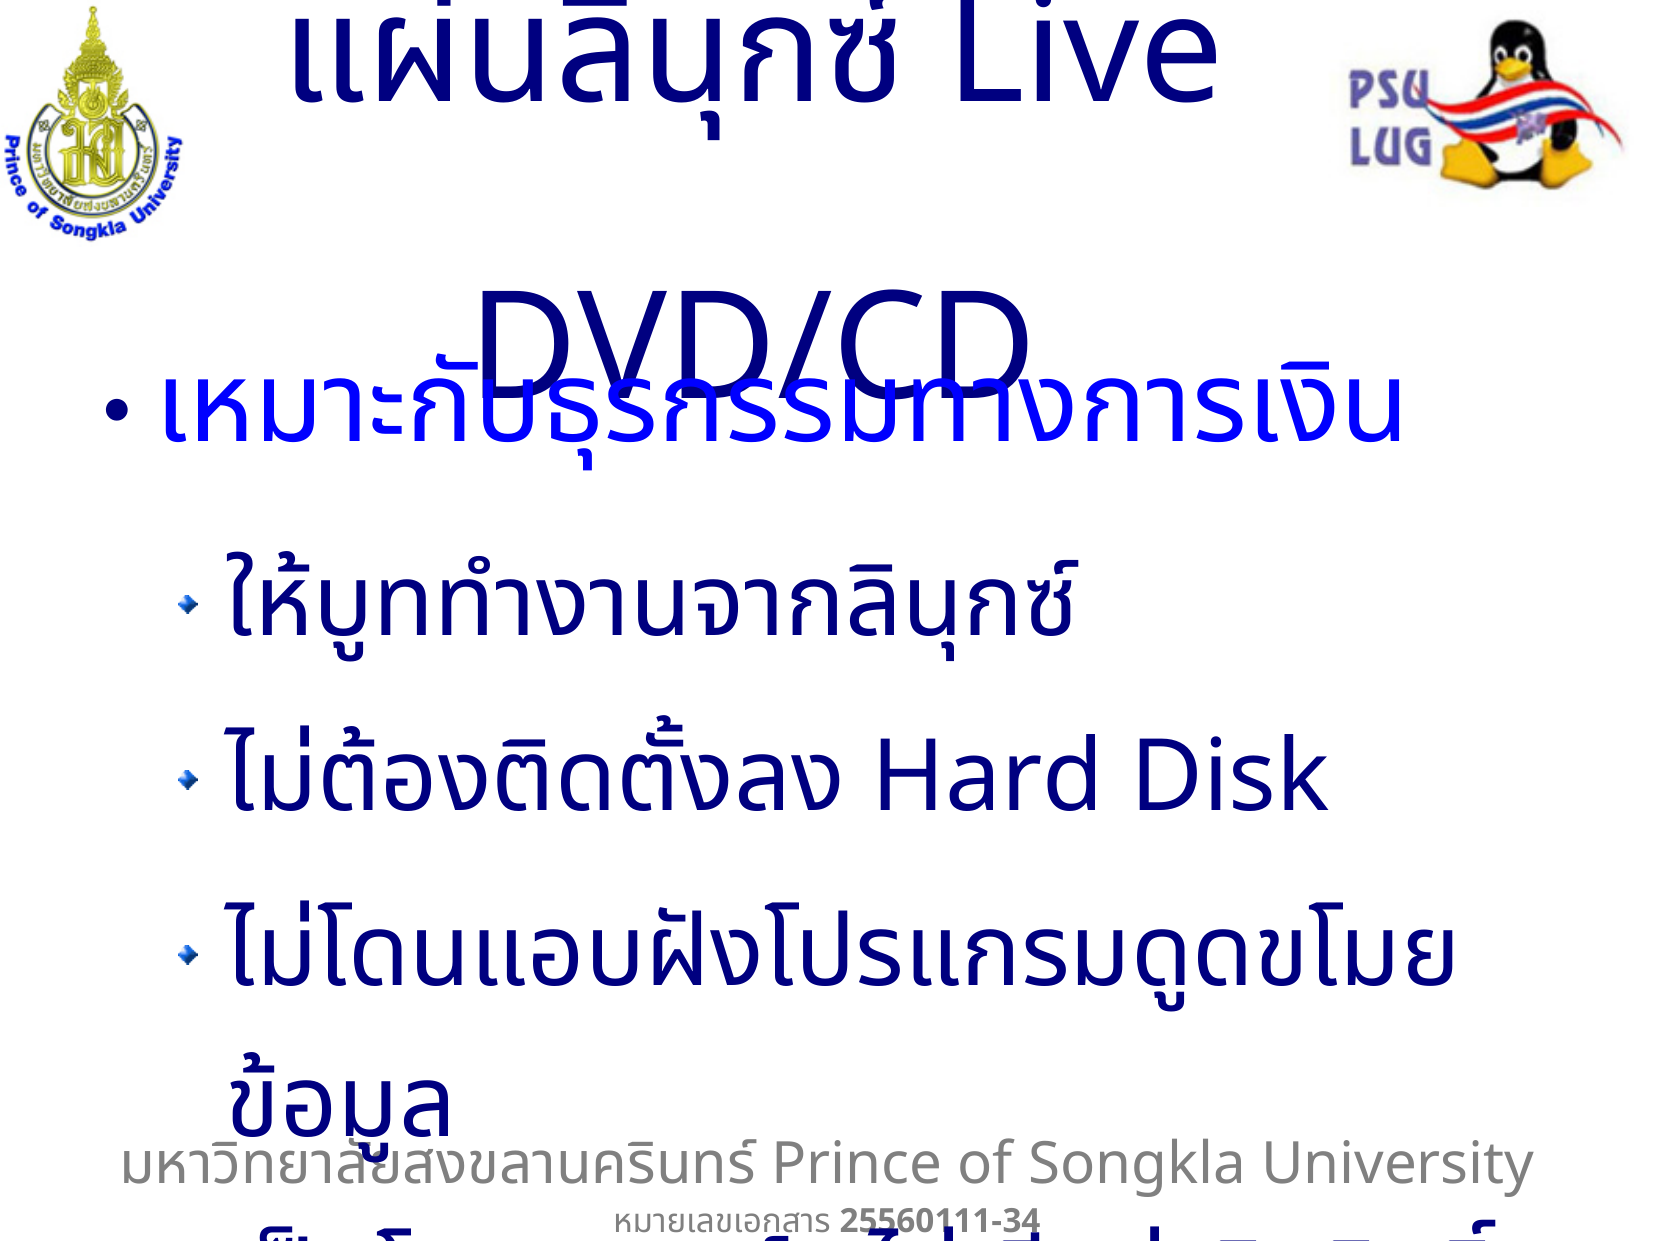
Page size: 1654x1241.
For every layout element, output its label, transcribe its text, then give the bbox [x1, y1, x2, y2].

list เหมาะกับธุรกรรมทางการเงิน ให้บูททำงานจากลินุกซ์ ไม่ต้องติดตั้งลง Hard Disk ไม่โดนแอบฝังโปรแกรมดูดขโมยข้อมูล เป็นโอเพนซอร์ส ไม่เสียค่าลิขสิทธิ์ในการใช้งาน [84, 322, 1573, 1241]
picture [1328, 10, 1642, 207]
title แผ่นลินุกซ์ Live DVD/CD [206, 0, 1299, 322]
picture [0, 0, 185, 247]
